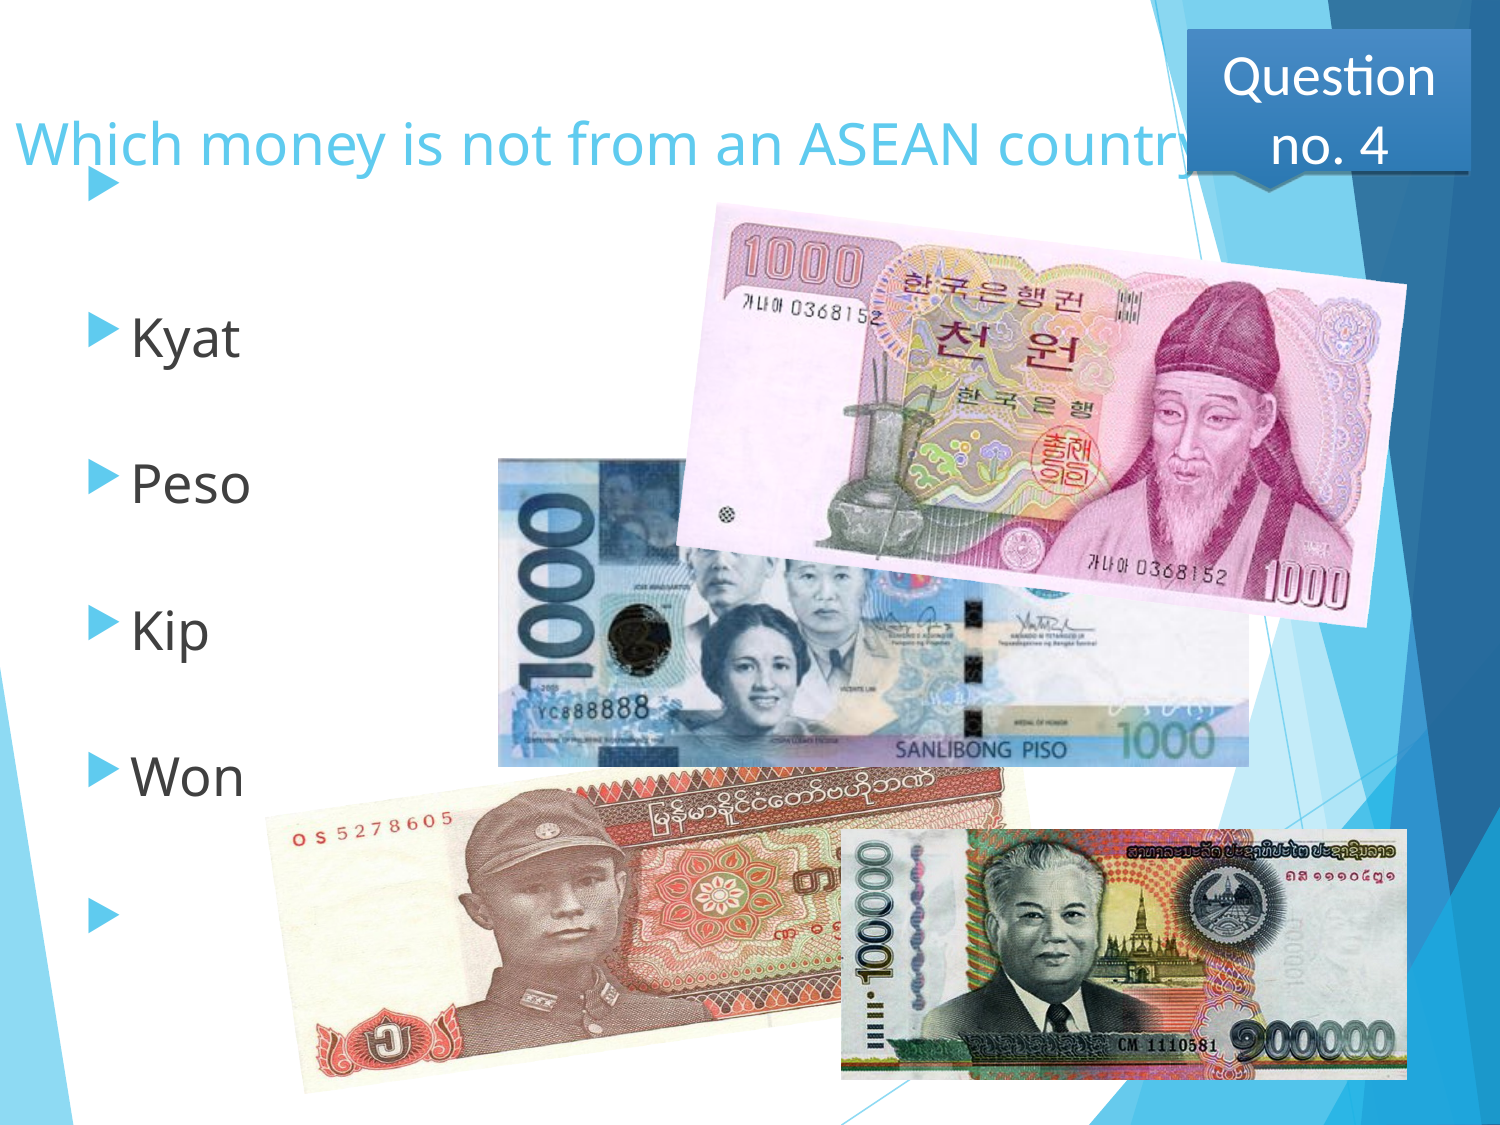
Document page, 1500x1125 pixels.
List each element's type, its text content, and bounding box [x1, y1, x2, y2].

picture [264, 202, 1407, 1094]
text_box Question no. 4 [1187, 29, 1472, 189]
title Which money is not from an ASEAN country? [0, 99, 1187, 288]
list Kyat Peso Kip Won [69, 149, 1420, 816]
